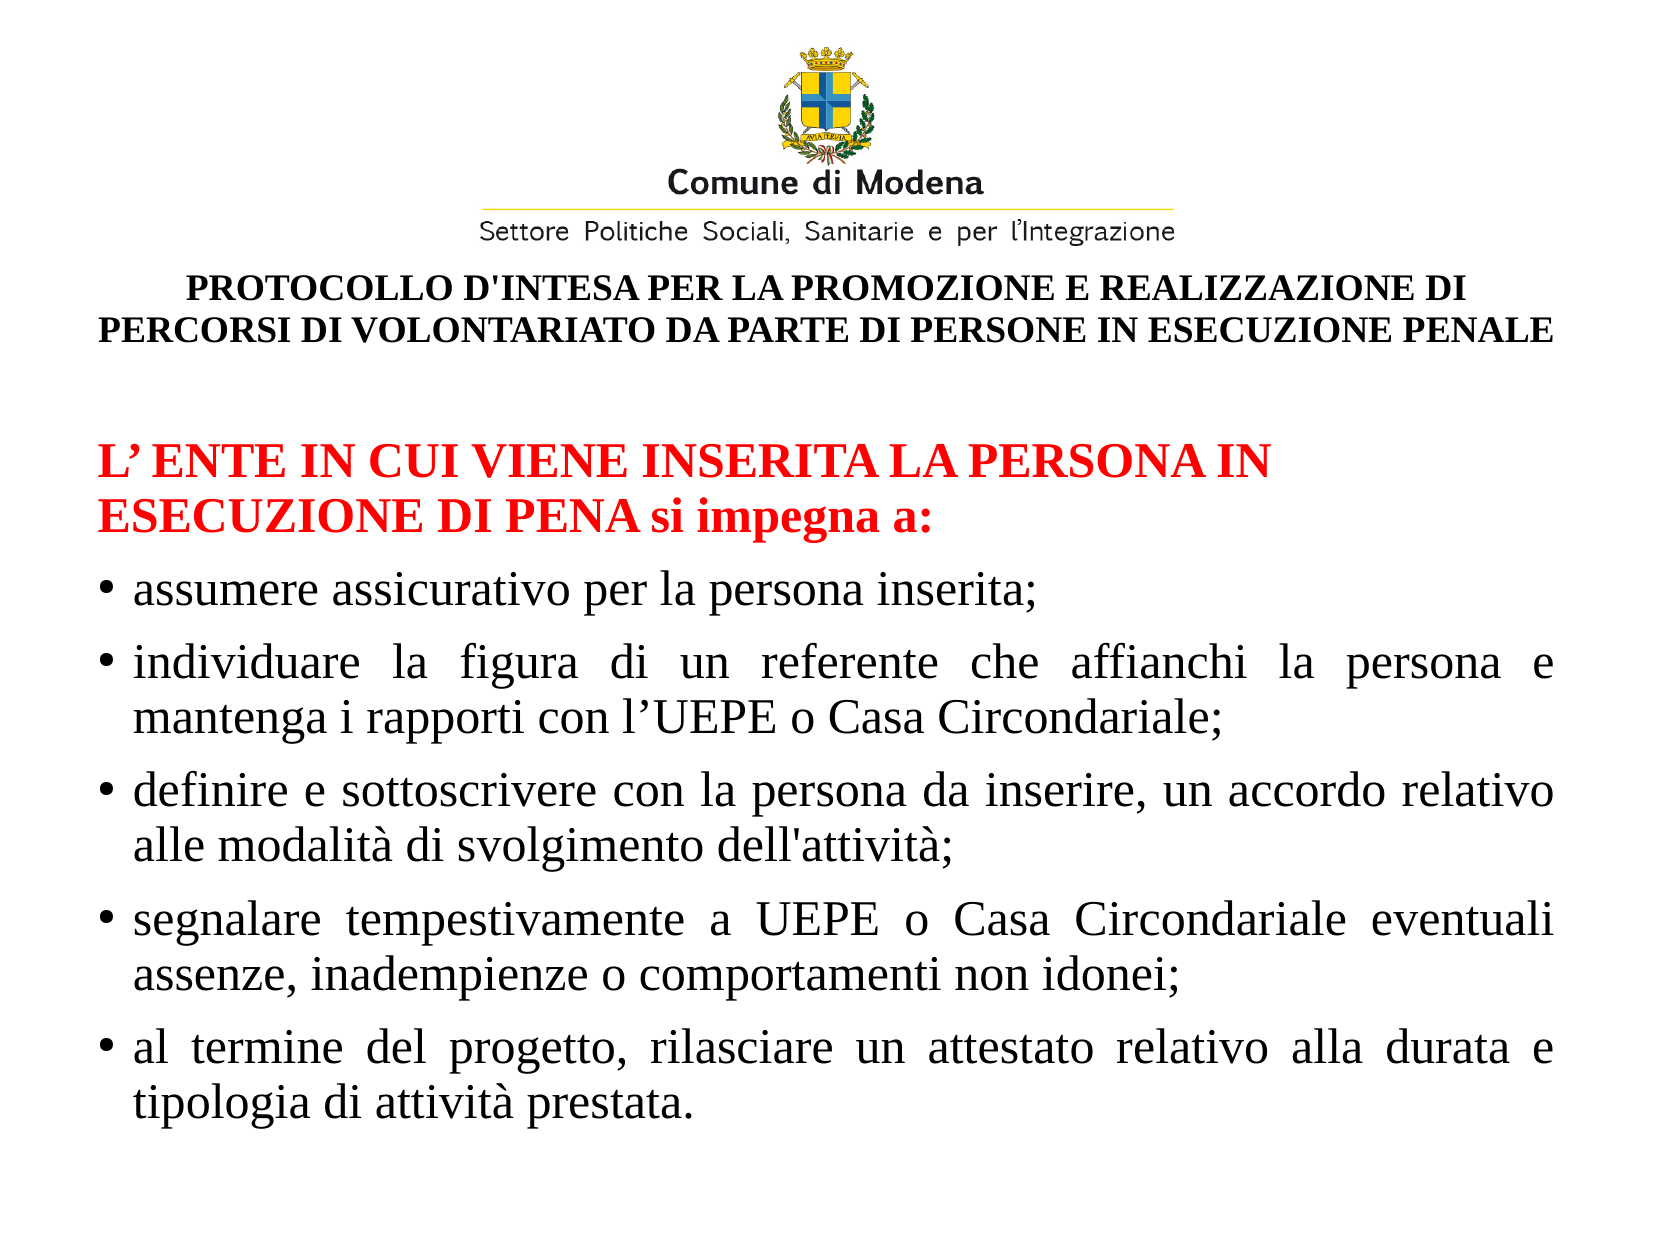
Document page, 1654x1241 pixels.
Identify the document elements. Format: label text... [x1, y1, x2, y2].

text_box L’ ENTE IN CUI VIENE INSERITA LA PERSONA IN ESECUZIONE DI PENA si impegna a: assumere assicurativo per la persona inserita; individuare la figura di un referente che affianchi la persona e mantenga i rapporti con l’UEPE o Casa Circondariale; definire e sottoscrivere con la persona da inserire, un accordo relativo alle modalità di svolgimento dell'attività; segnalare tempestivamente a UEPE o Casa Circondariale eventuali assenze, inadempienze o comportamenti non idonei; al termine del progetto, rilasciare un attestato relativo alla durata e tipologia di attività prestata. [82, 425, 1571, 1149]
text_box PROTOCOLLO D'INTESA PER LA PROMOZIONE E REALIZZAZIONE DI PERCORSI DI VOLONTARIATO DA PARTE DI PERSONE IN ESECUZIONE PENALE [76, 259, 1577, 360]
picture [478, 47, 1176, 249]
